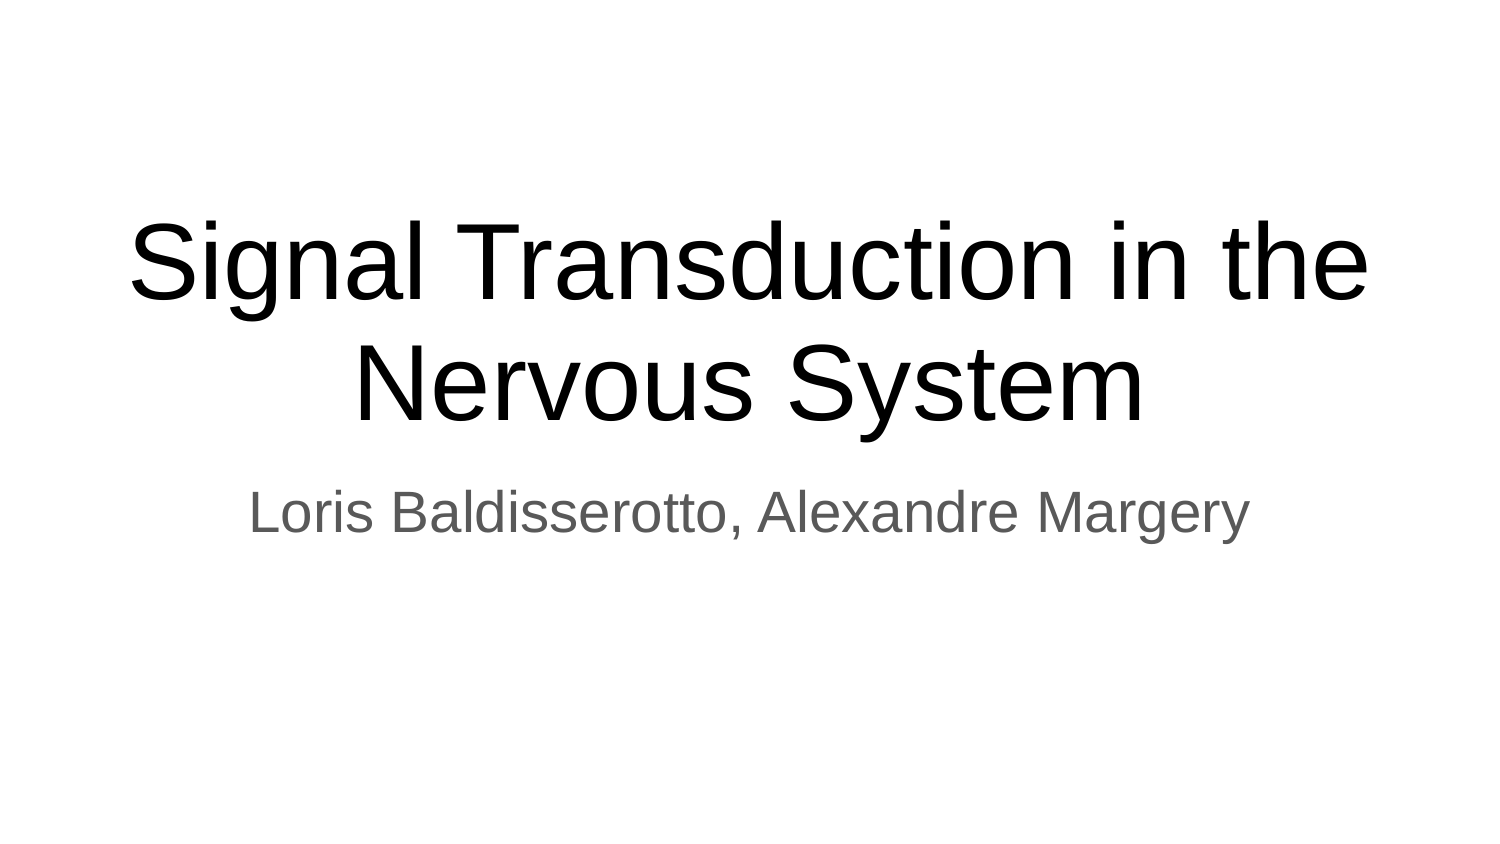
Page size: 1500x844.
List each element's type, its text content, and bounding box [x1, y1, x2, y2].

title Signal Transduction in the Nervous System [51, 122, 1449, 459]
subtitle Loris Baldisserotto, Alexandre Margery [51, 464, 1449, 595]
